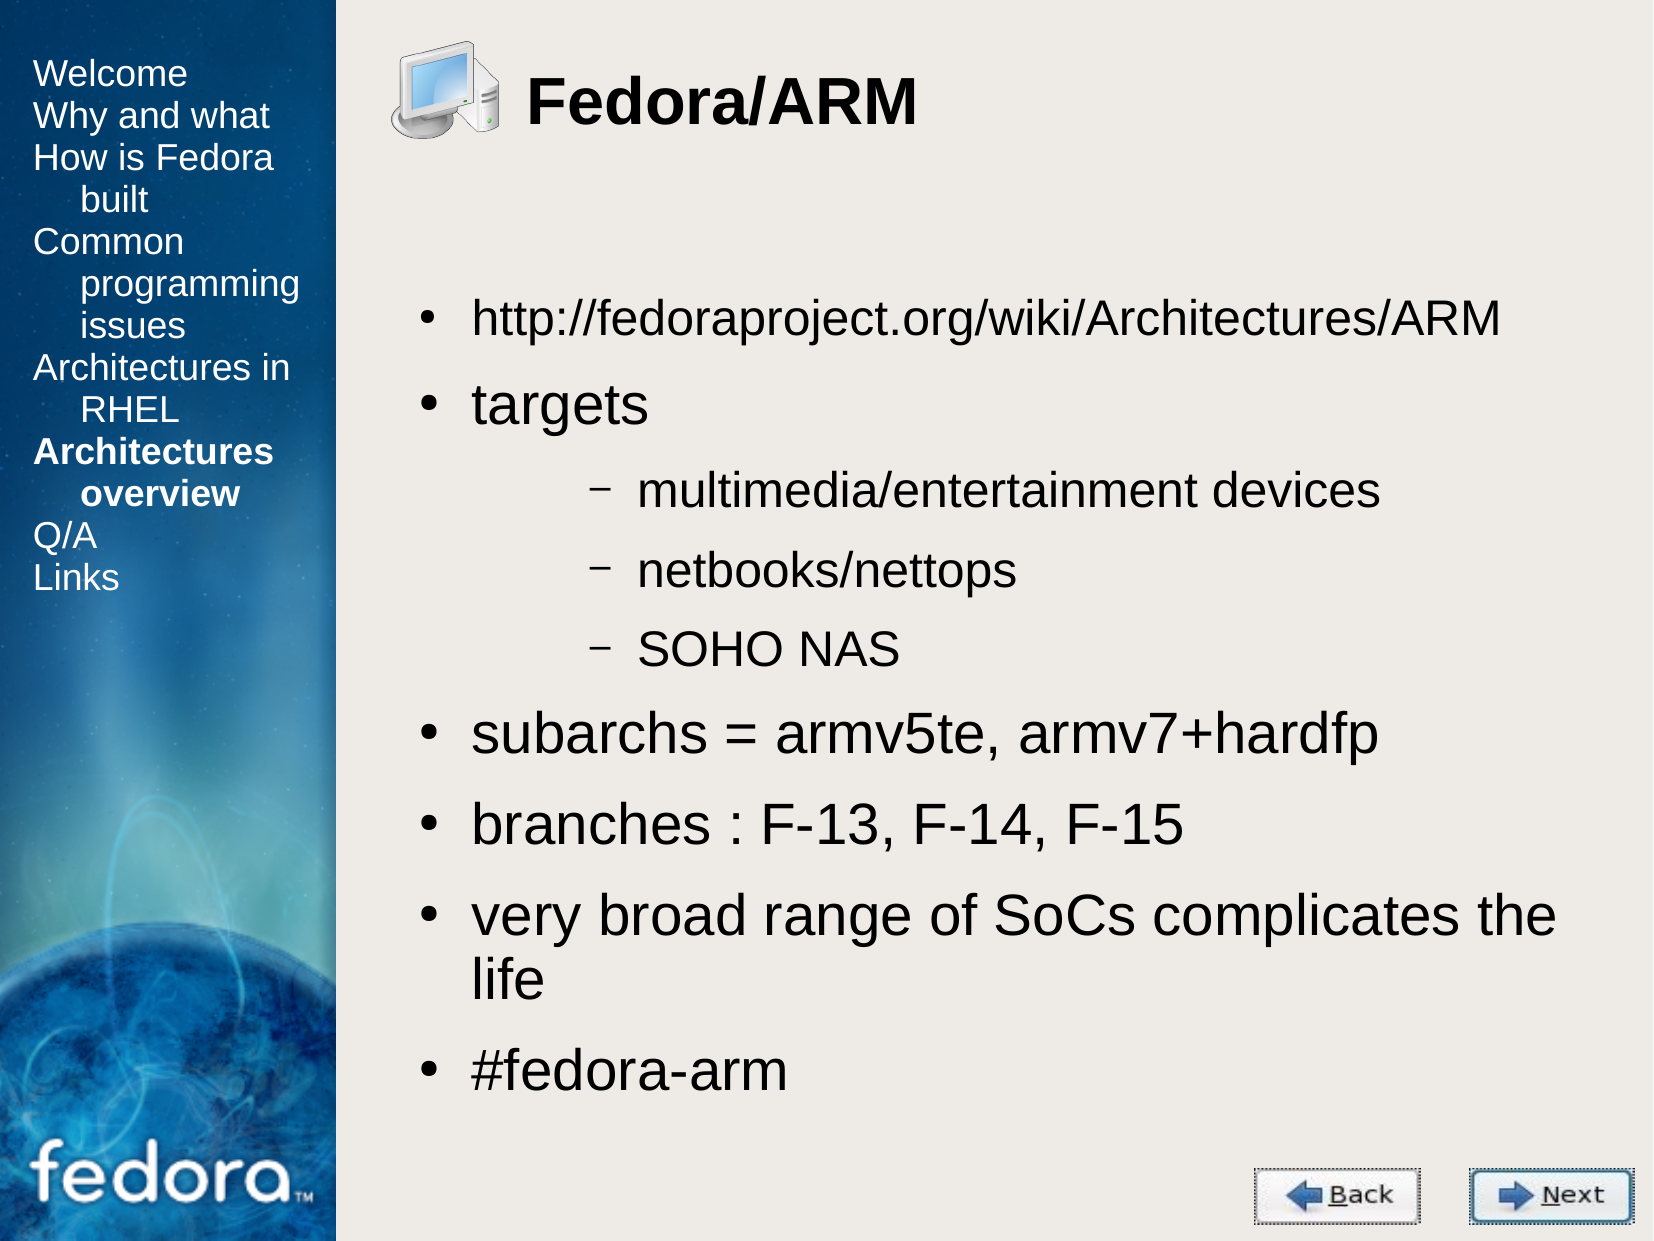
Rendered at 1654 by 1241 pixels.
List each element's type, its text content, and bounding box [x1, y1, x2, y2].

text_box Fedora/ARM [511, 56, 1316, 147]
text_box Welcome Why and what How is Fedora built Common programming issues Architectures in RHEL Architectures overview Q/A Links [18, 45, 327, 607]
list http://fedoraproject.org/wiki/Architectures/ARM targets multimedia/entertainment devices netbooks/nettops SOHO NAS subarchs = armv5te, armv7+hardfp branches : F-13, F-14, F-15 very broad range of SoCs complicates the life #fedora-arm [400, 290, 1617, 1104]
picture [0, 0, 1654, 1241]
